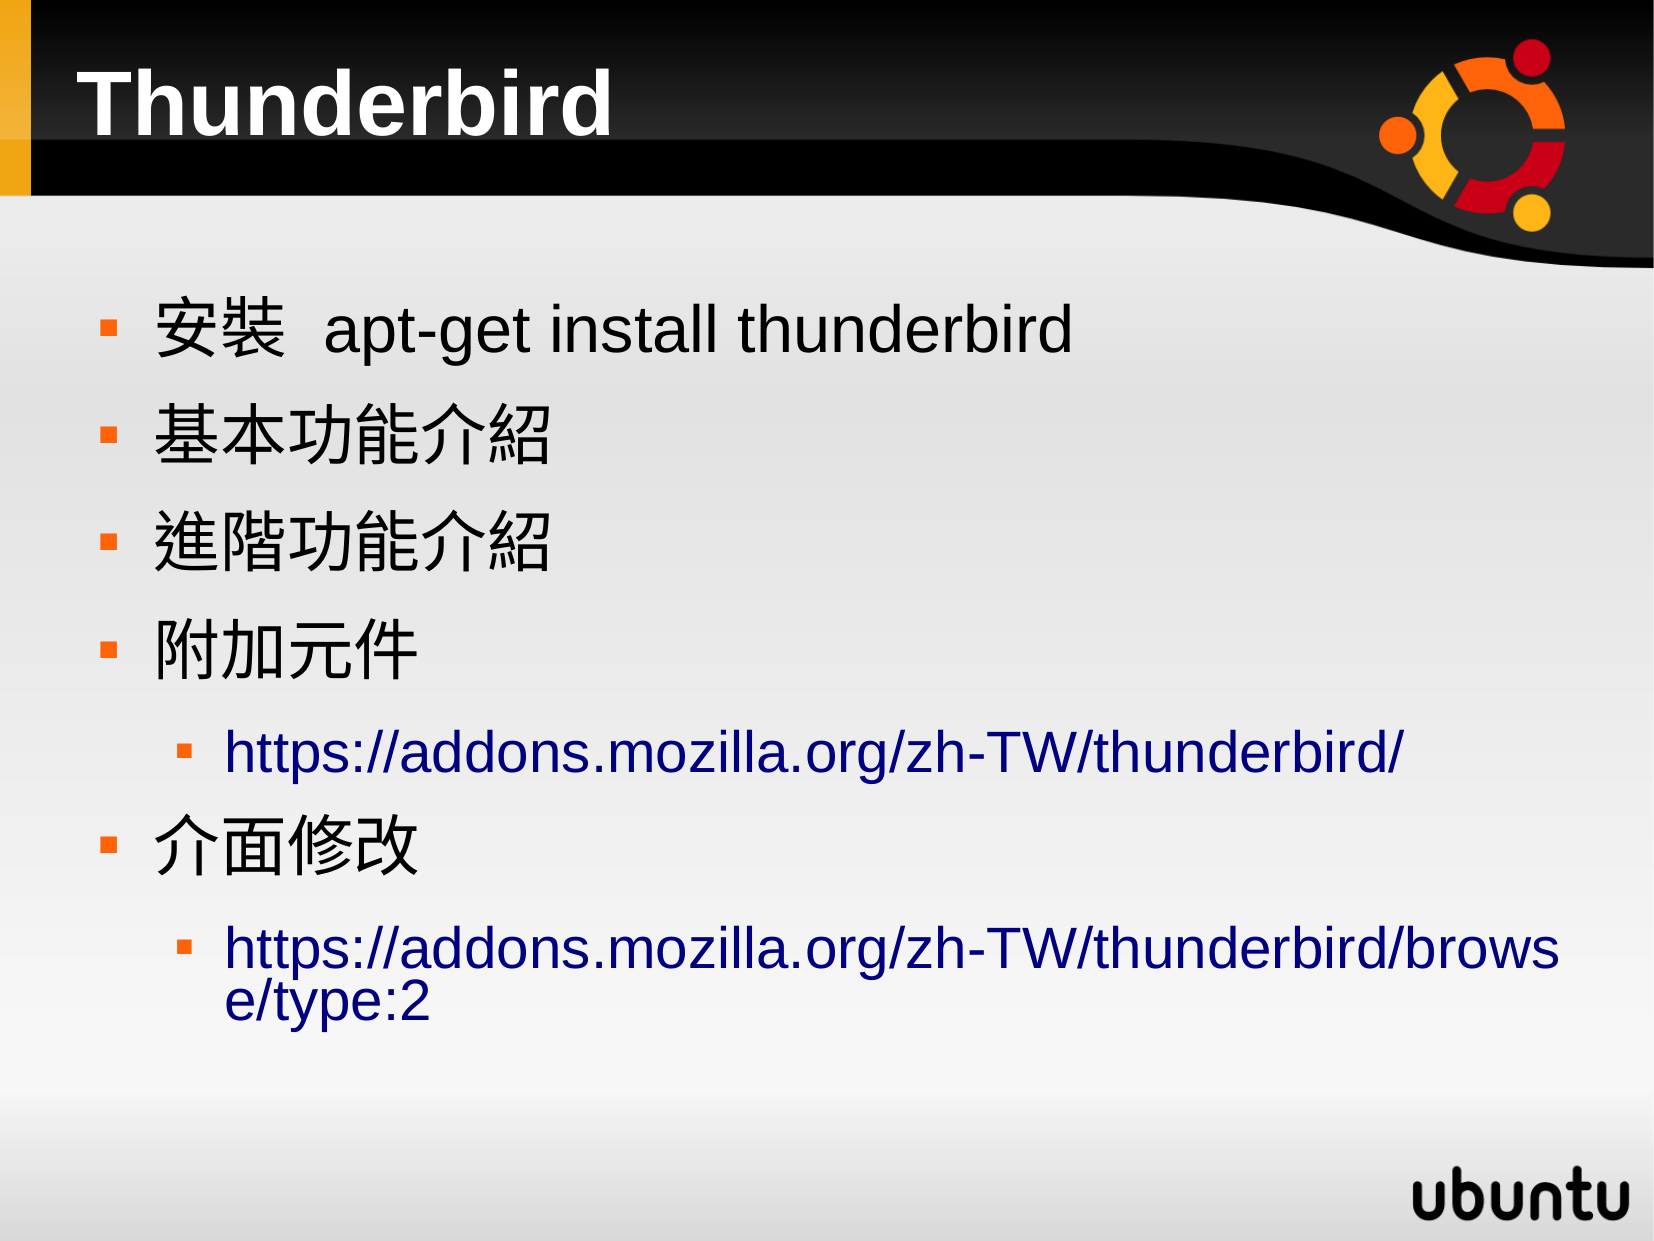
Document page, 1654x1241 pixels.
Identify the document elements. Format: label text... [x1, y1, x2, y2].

picture [0, 0, 1654, 1241]
list 安裝 apt-get install thunderbird 基本功能介紹 進階功能介紹 附加元件 https://addons.mozilla.org/zh-TW/thunderbird/ 介面修改 https://addons.mozilla.org/zh-TW/thunderbird/browse/type:2 [82, 290, 1571, 1109]
title Thunderbird [76, 7, 1565, 200]
